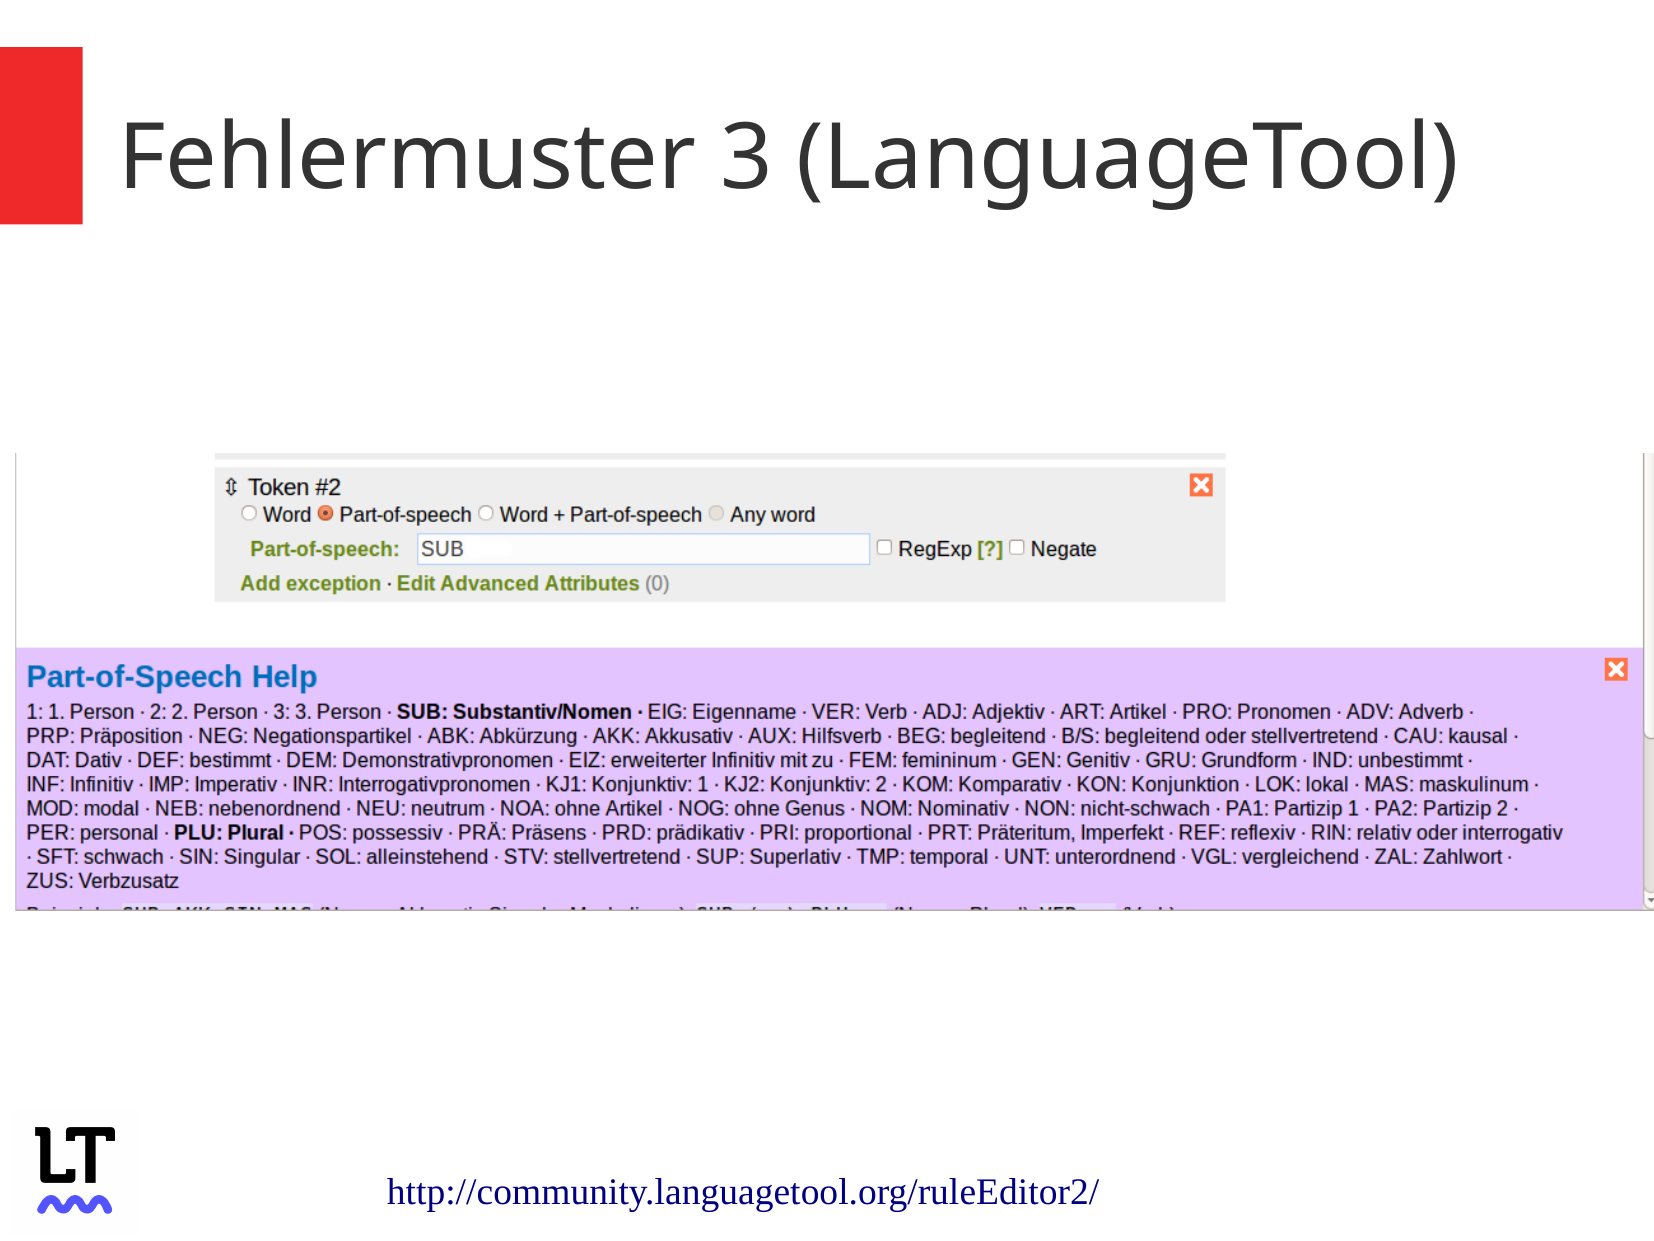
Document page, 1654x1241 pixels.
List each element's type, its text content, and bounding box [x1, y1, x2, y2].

picture [11, 1110, 138, 1235]
picture [15, 453, 1654, 911]
text_box http://community.languagetool.org/ruleEditor2/ [372, 1163, 1459, 1220]
title Fehlermuster 3 (LanguageTool) [118, 49, 1571, 257]
